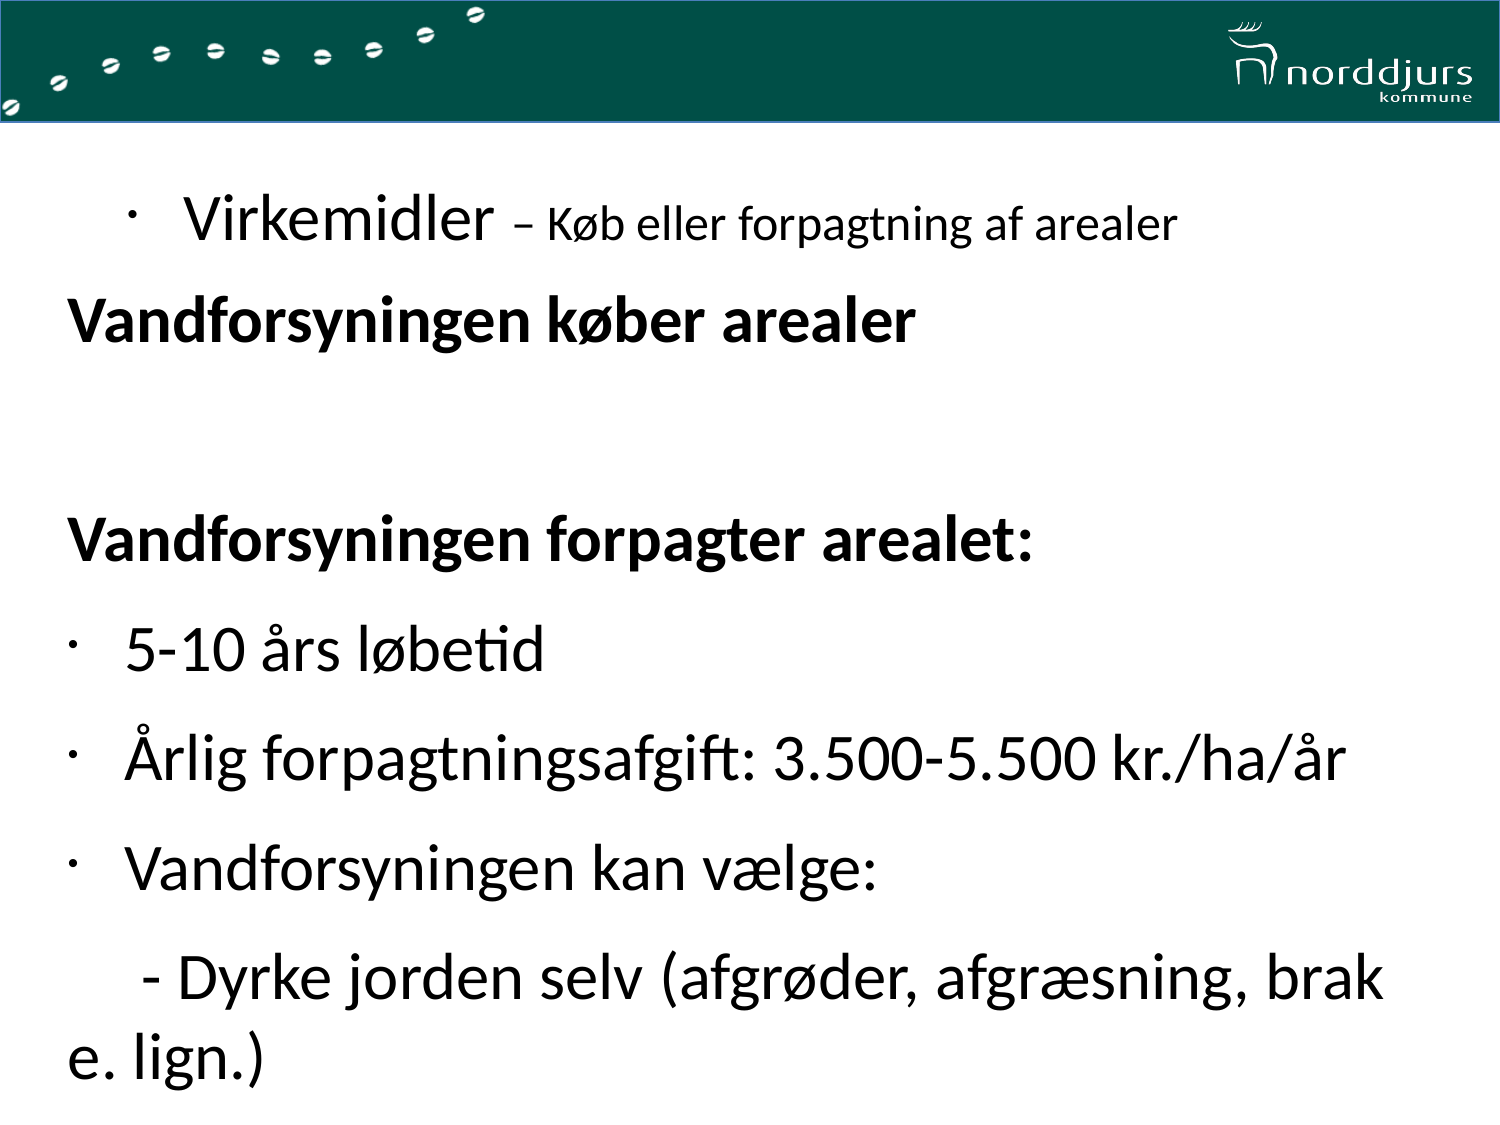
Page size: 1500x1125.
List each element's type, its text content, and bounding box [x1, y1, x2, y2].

picture [296, 0, 528, 111]
picture [1228, 22, 1472, 102]
list Vandforsyningen køber arealer Vandforsyningen forpagter arealet: 5-10 års løbetid Årlig forpagtningsafgift: 3.500-5.500 kr./ha/år Vandforsyningen kan vælge: - Dyrke jorden selv (afgrøder, afgræsning, brak e. lign.) - Videreforpagte med restriktioner - Pasningsaftale med bortforpagtning (slåning og anvendelse af betalingsrettigheder, som fra trækkes i forpagtningsafgiften) God løsning hvis der er usikkerhed om kildepladsens fremtid Kræver at kommunen er villig til påbud, hvis aftalen ikke kan fornyes. [53, 268, 1444, 1048]
list Virkemidler – Køb eller forpagtning af arealer [112, 166, 1388, 241]
